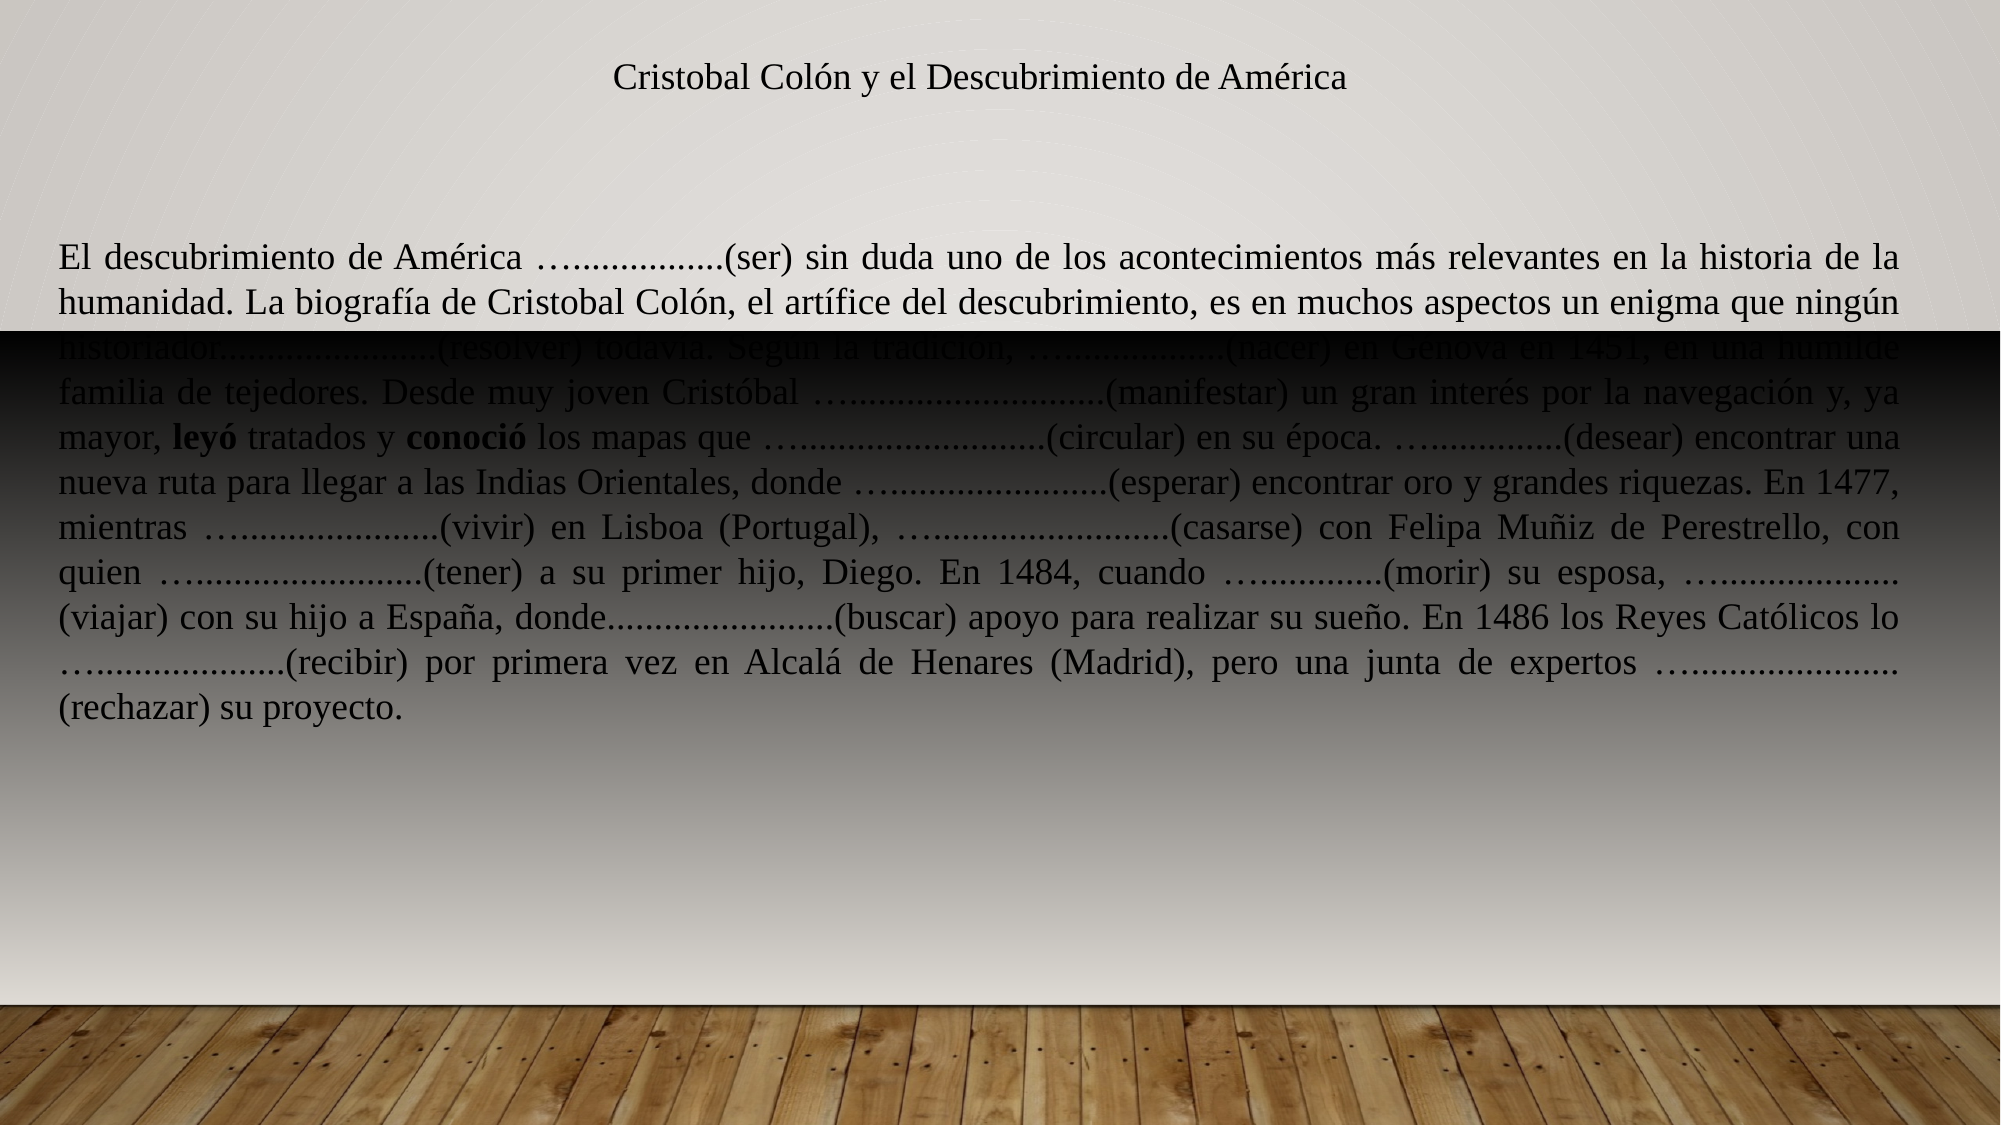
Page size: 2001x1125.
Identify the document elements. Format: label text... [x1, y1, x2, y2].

text_box Cristobal Colón y el Descubrimiento de América El descubrimiento de América …................(ser) sin duda uno de los acontecimientos más relevantes en la historia de la humanidad. La biografía de Cristobal Colón, el artífice del descubrimiento, es en muchos aspectos un enigma que ningún historiador.......................(resolver) todavía. Según la tradición, ….................(nacer) en Génova en 1451, en una humilde familia de tejedores. Desde muy joven Cristóbal …...........................(manifestar) un gran interés por la navegación y, ya mayor, leyó tratados y conoció los mapas que …..........................(circular) en su época. …..............(desear) encontrar una nueva ruta para llegar a las Indias Orientales, donde ….......................(esperar) encontrar oro y grandes riquezas. En 1477, mientras ….....................(vivir) en Lisboa (Portugal), ….........................(casarse) con Felipa Muñiz de Perestrello, con quien …........................(tener) a su primer hijo, Diego. En 1484, cuando ….............(morir) su esposa, …...................(viajar) con su hijo a España, donde........................(buscar) apoyo para realizar su sueño. En 1486 los Reyes Católicos lo …....................(recibir) por primera vez en Alcalá de Henares (Madrid), pero una junta de expertos …......................(rechazar) su proyecto. [43, 44, 1940, 742]
